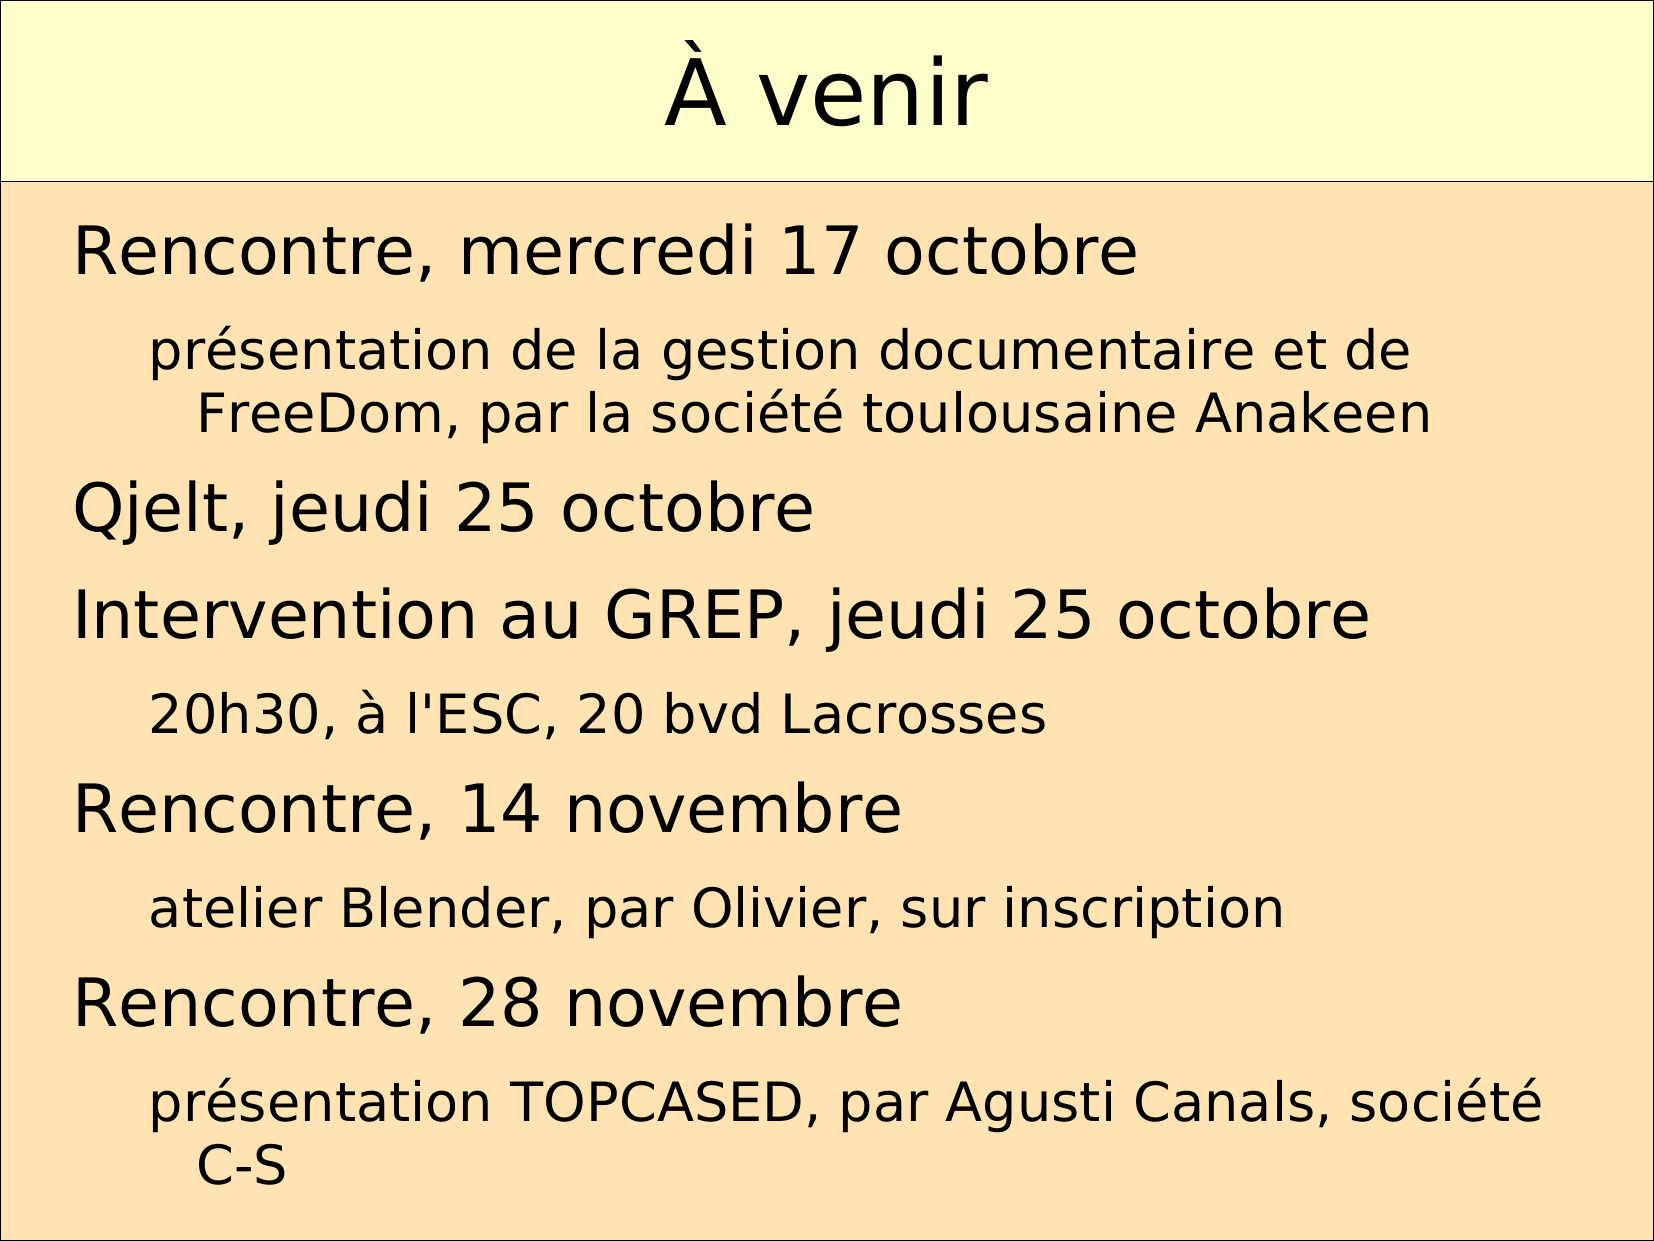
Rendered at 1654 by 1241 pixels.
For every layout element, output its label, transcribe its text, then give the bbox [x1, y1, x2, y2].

list Rencontre, mercredi 17 octobre présentation de la gestion documentaire et de FreeDom, par la société toulousaine Anakeen Qjelt, jeudi 25 octobre Intervention au GREP, jeudi 25 octobre 20h30, à l'ESC, 20 bvd Lacrosses Rencontre, 14 novembre atelier Blender, par Olivier, sur inscription Rencontre, 28 novembre présentation TOPCASED, par Agusti Canals, société C-S [54, 212, 1607, 1198]
title À venir [0, 33, 1654, 154]
